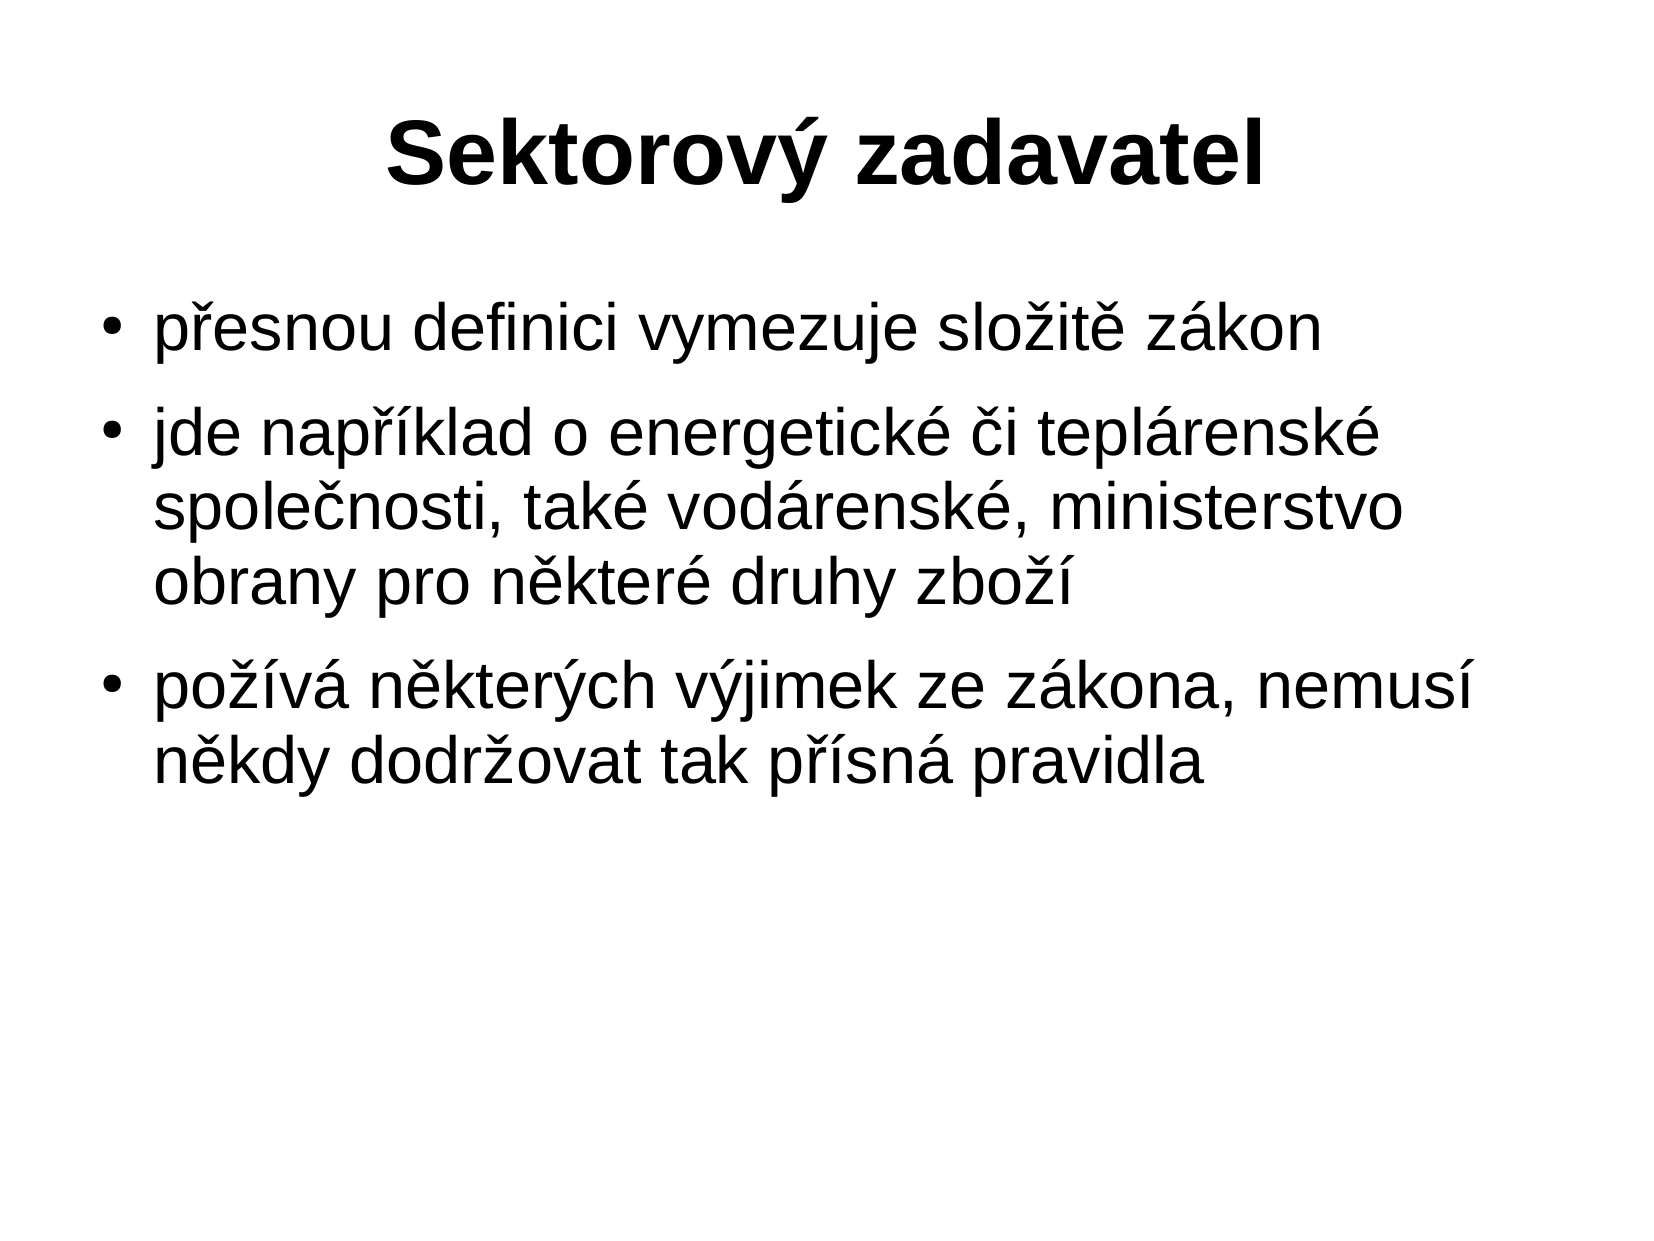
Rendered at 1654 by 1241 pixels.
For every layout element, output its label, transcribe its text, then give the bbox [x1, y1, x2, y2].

list přesnou definici vymezuje složitě zákon jde například o energetické či teplárenské společnosti, také vodárenské, ministerstvo obrany pro některé druhy zboží požívá některých výjimek ze zákona, nemusí někdy dodržovat tak přísná pravidla [82, 290, 1571, 1109]
title Sektorový zadavatel [82, 49, 1571, 257]
